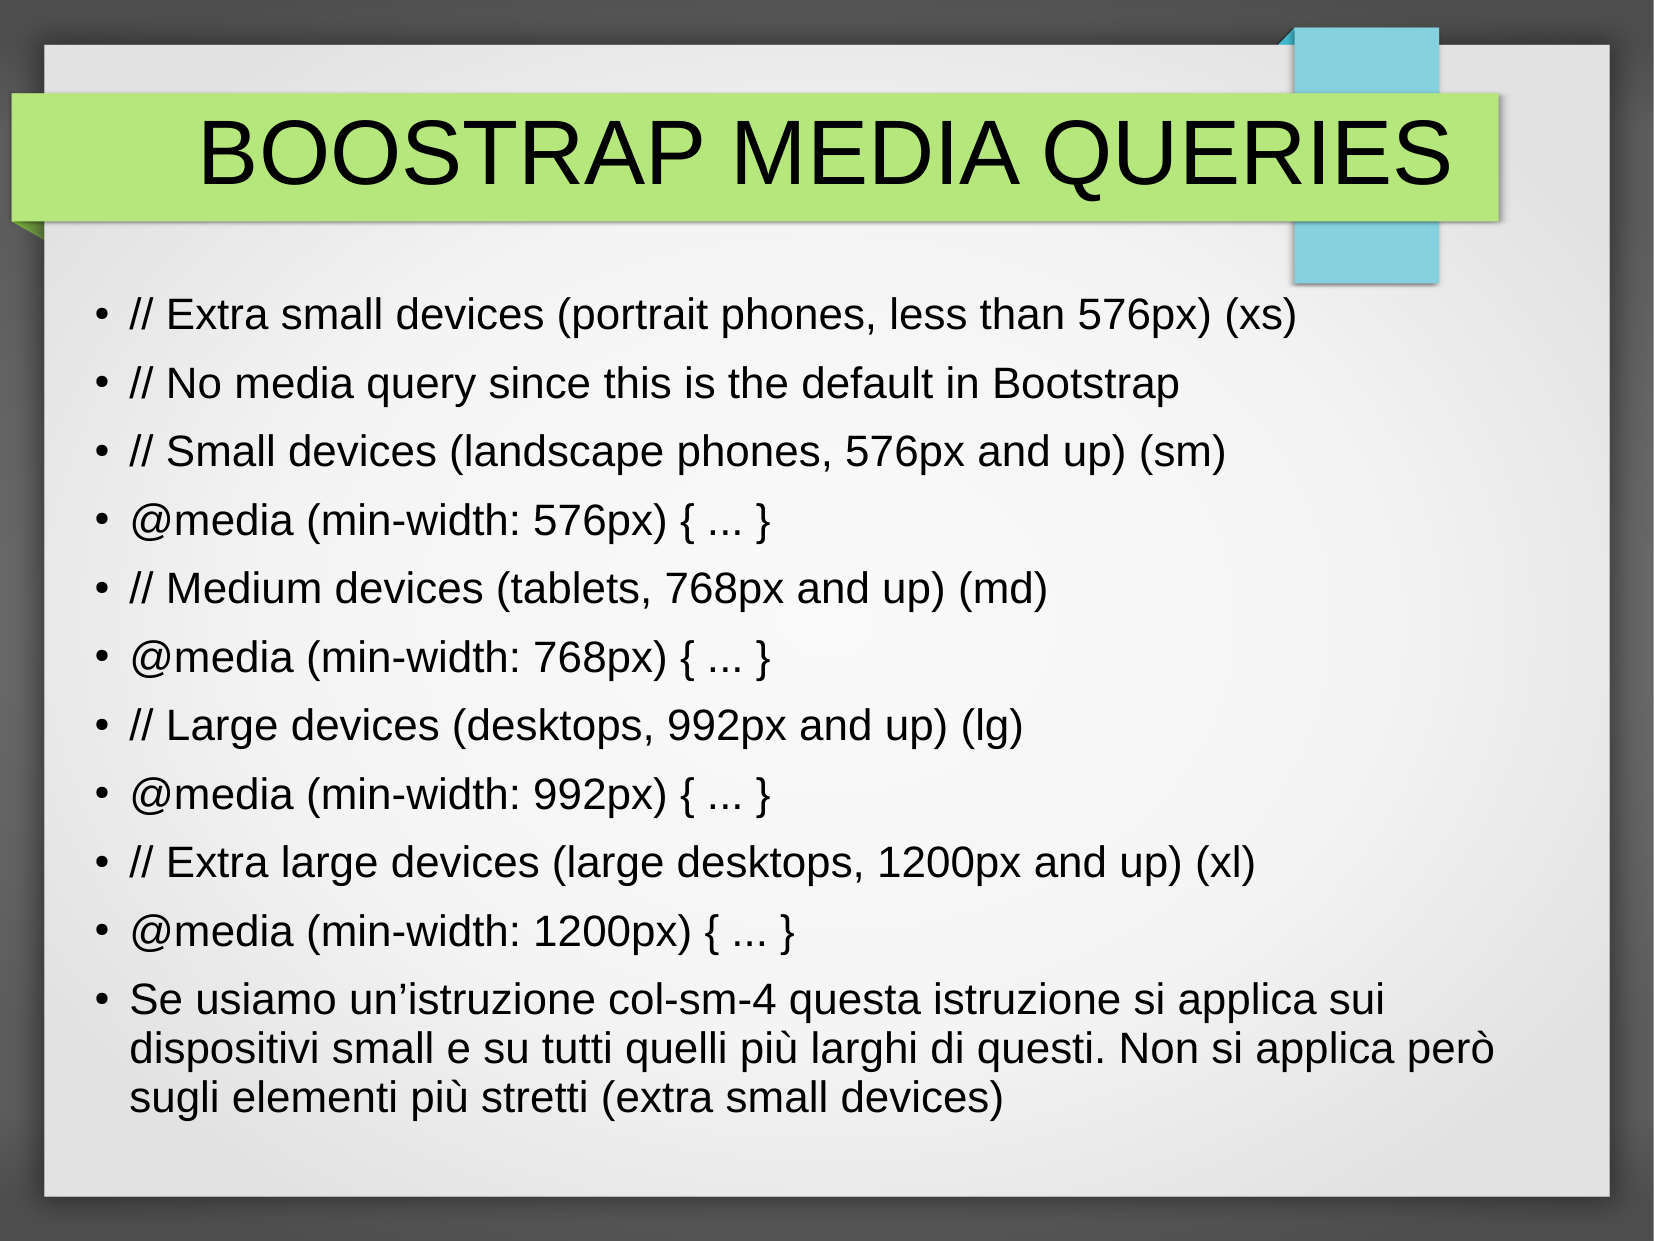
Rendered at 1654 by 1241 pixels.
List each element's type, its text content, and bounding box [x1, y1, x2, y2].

picture [0, 0, 1654, 1241]
title BOOSTRAP MEDIA QUERIES [82, 49, 1571, 257]
list // Extra small devices (portrait phones, less than 576px) (xs) // No media query since this is the default in Bootstrap // Small devices (landscape phones, 576px and up) (sm) @media (min-width: 576px) { ... } // Medium devices (tablets, 768px and up) (md) @media (min-width: 768px) { ... } // Large devices (desktops, 992px and up) (lg) @media (min-width: 992px) { ... } // Extra large devices (large desktops, 1200px and up) (xl) @media (min-width: 1200px) { ... } Se usiamo un’istruzione col-sm-4 questa istruzione si applica sui dispositivi small e su tutti quelli più larghi di questi. Non si applica però sugli elementi più stretti (extra small devices) [82, 290, 1571, 1134]
